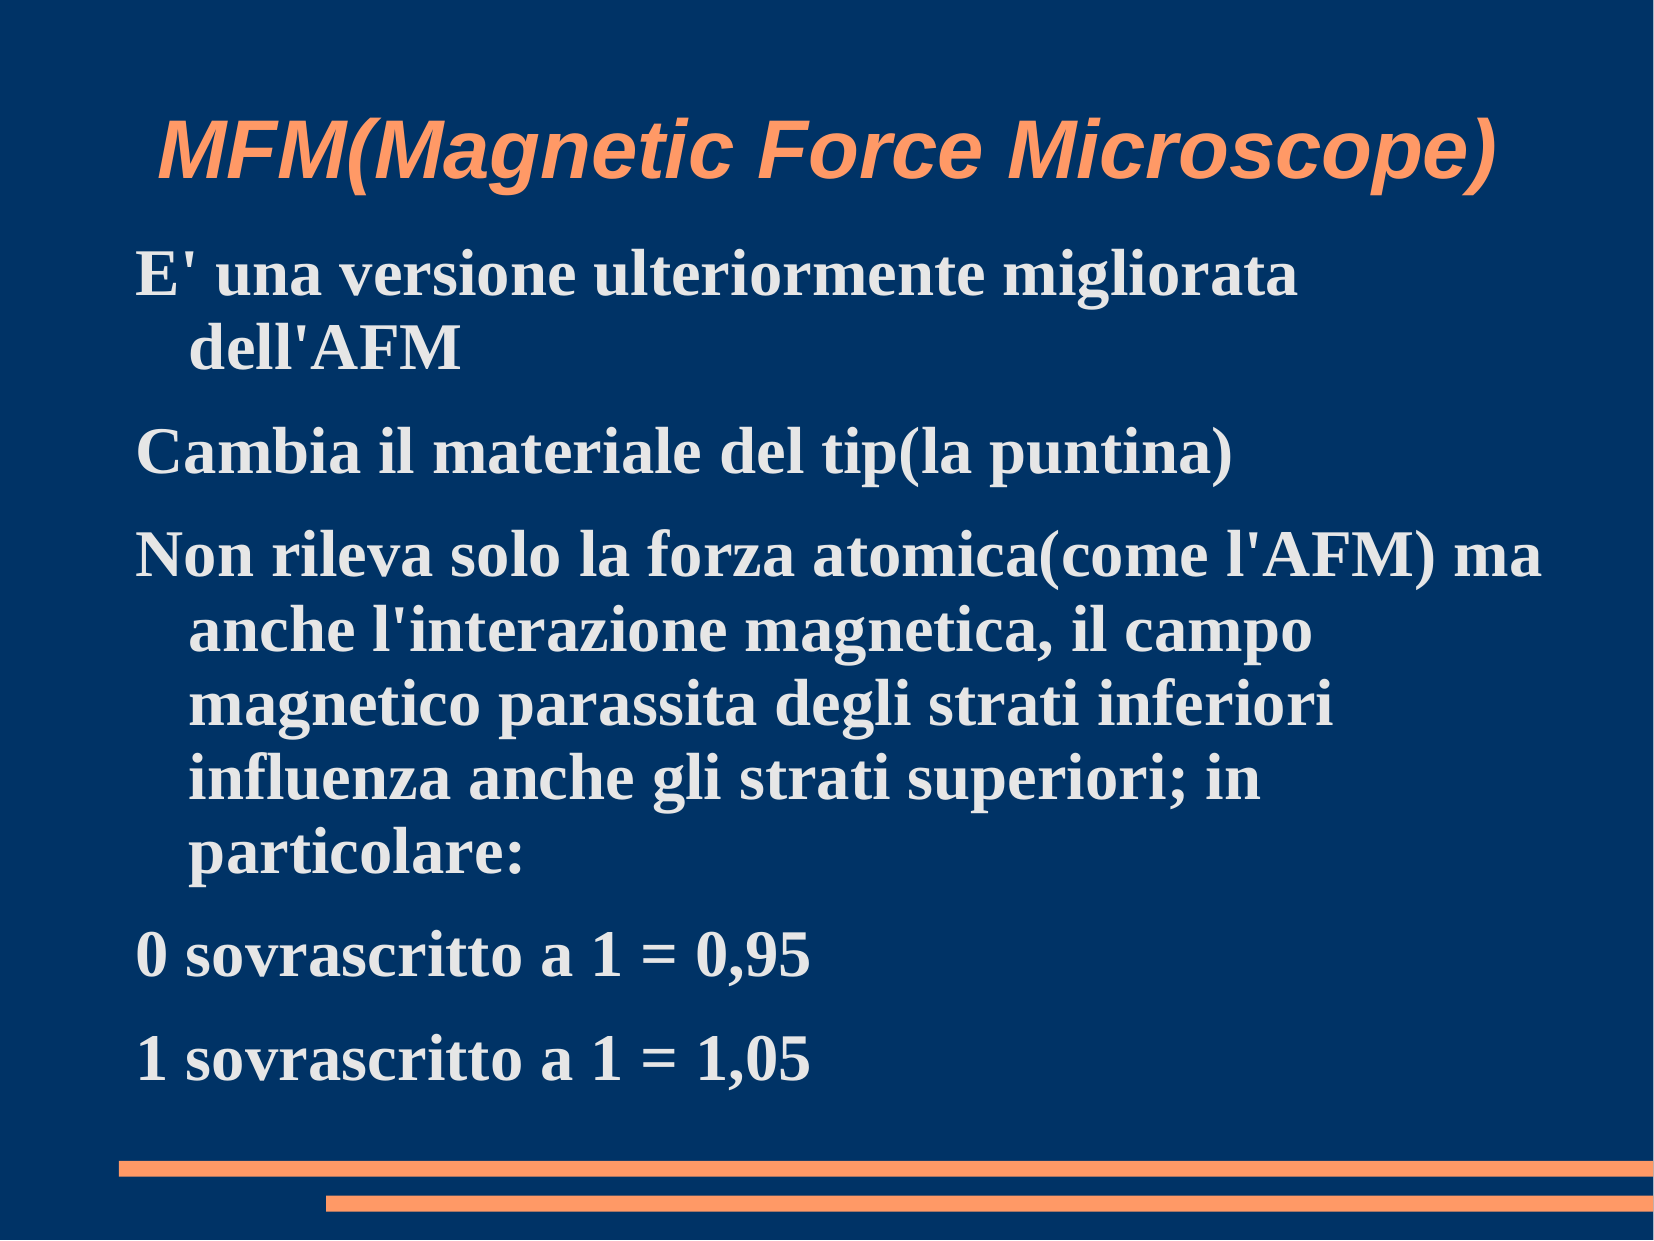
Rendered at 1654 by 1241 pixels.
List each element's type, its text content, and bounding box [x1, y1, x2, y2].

list E' una versione ulteriormente migliorata dell'AFM Cambia il materiale del tip(la puntina) Non rileva solo la forza atomica(come l'AFM) ma anche l'interazione magnetica, il campo magnetico parassita degli strati inferiori influenza anche gli strati superiori; in particolare: 0 sovrascritto a 1 = 0,95 1 sovrascritto a 1 = 1,05 [118, 236, 1558, 1095]
title MFM(Magnetic Force Microscope) [121, 46, 1534, 236]
